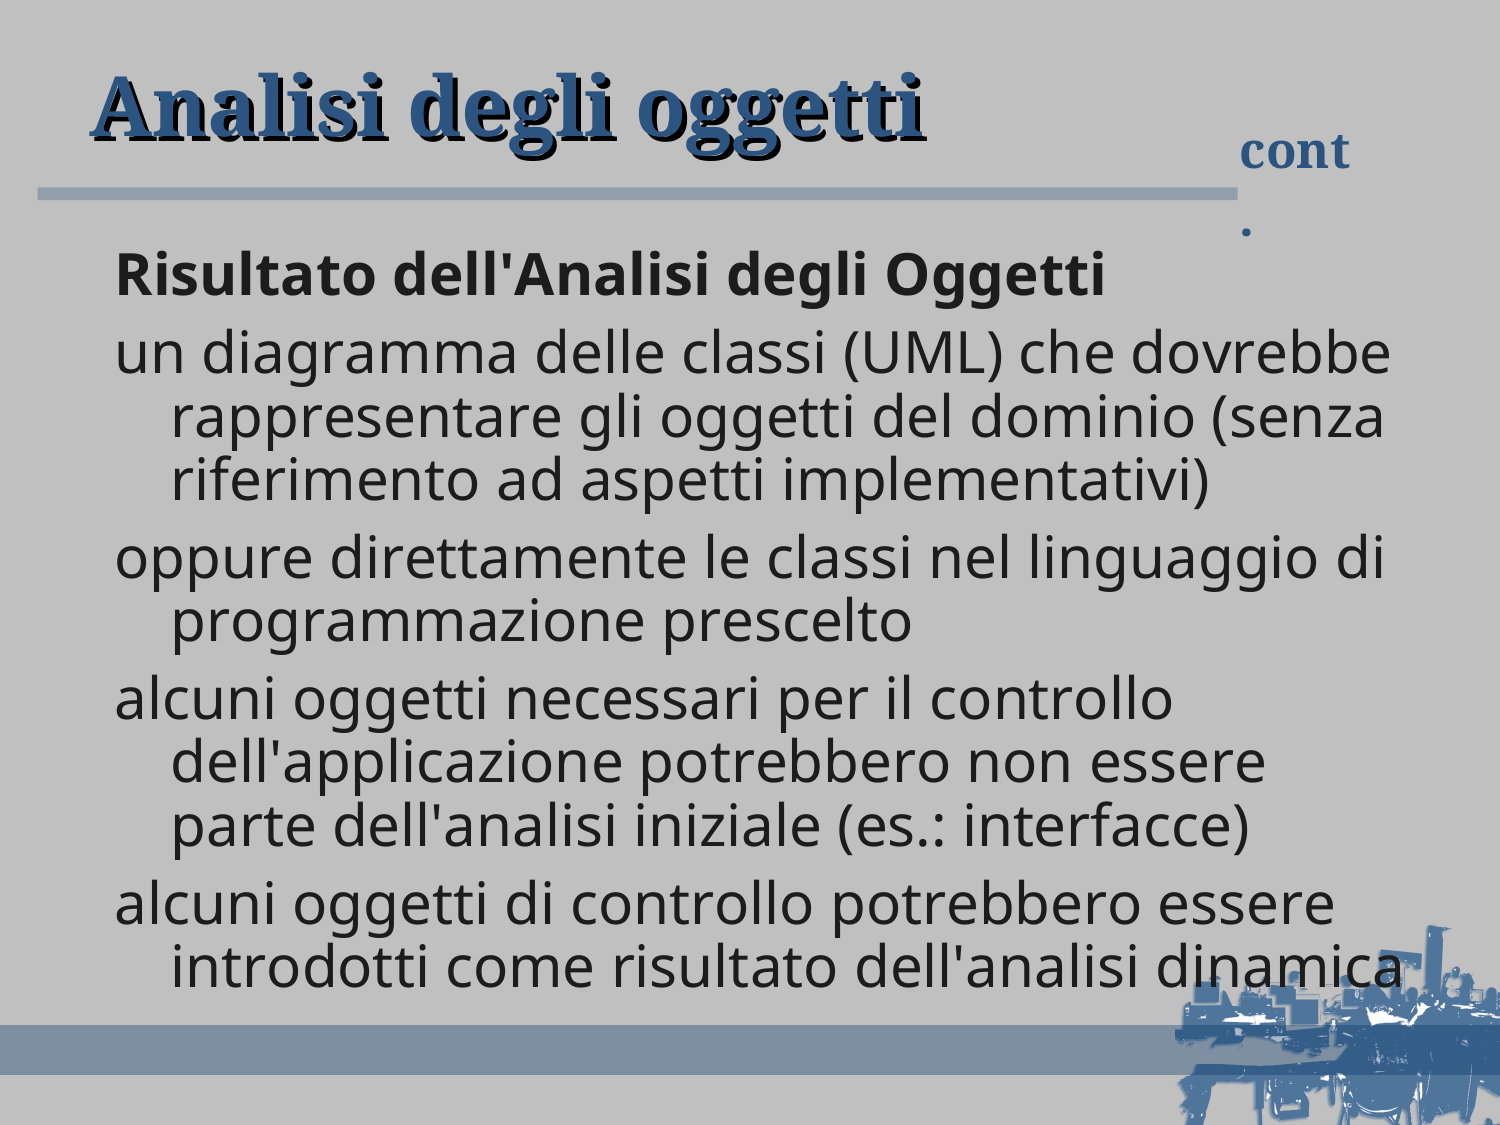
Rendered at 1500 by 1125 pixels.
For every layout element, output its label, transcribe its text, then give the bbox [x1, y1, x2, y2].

text_box cont. [1224, 137, 1375, 230]
title Analisi degli oggetti [75, 35, 1426, 174]
list Risultato dell'Analisi degli Oggetti un diagramma delle classi (UML) che dovrebbe rappresentare gli oggetti del dominio (senza riferimento ad aspetti implementativi) oppure direttamente le classi nel linguaggio di programmazione prescelto alcuni oggetti necessari per il controllo dell'applicazione potrebbero non essere parte dell'analisi iniziale (es.: interfacce) alcuni oggetti di controllo potrebbero essere introdotti come risultato dell'analisi dinamica [99, 237, 1425, 1029]
